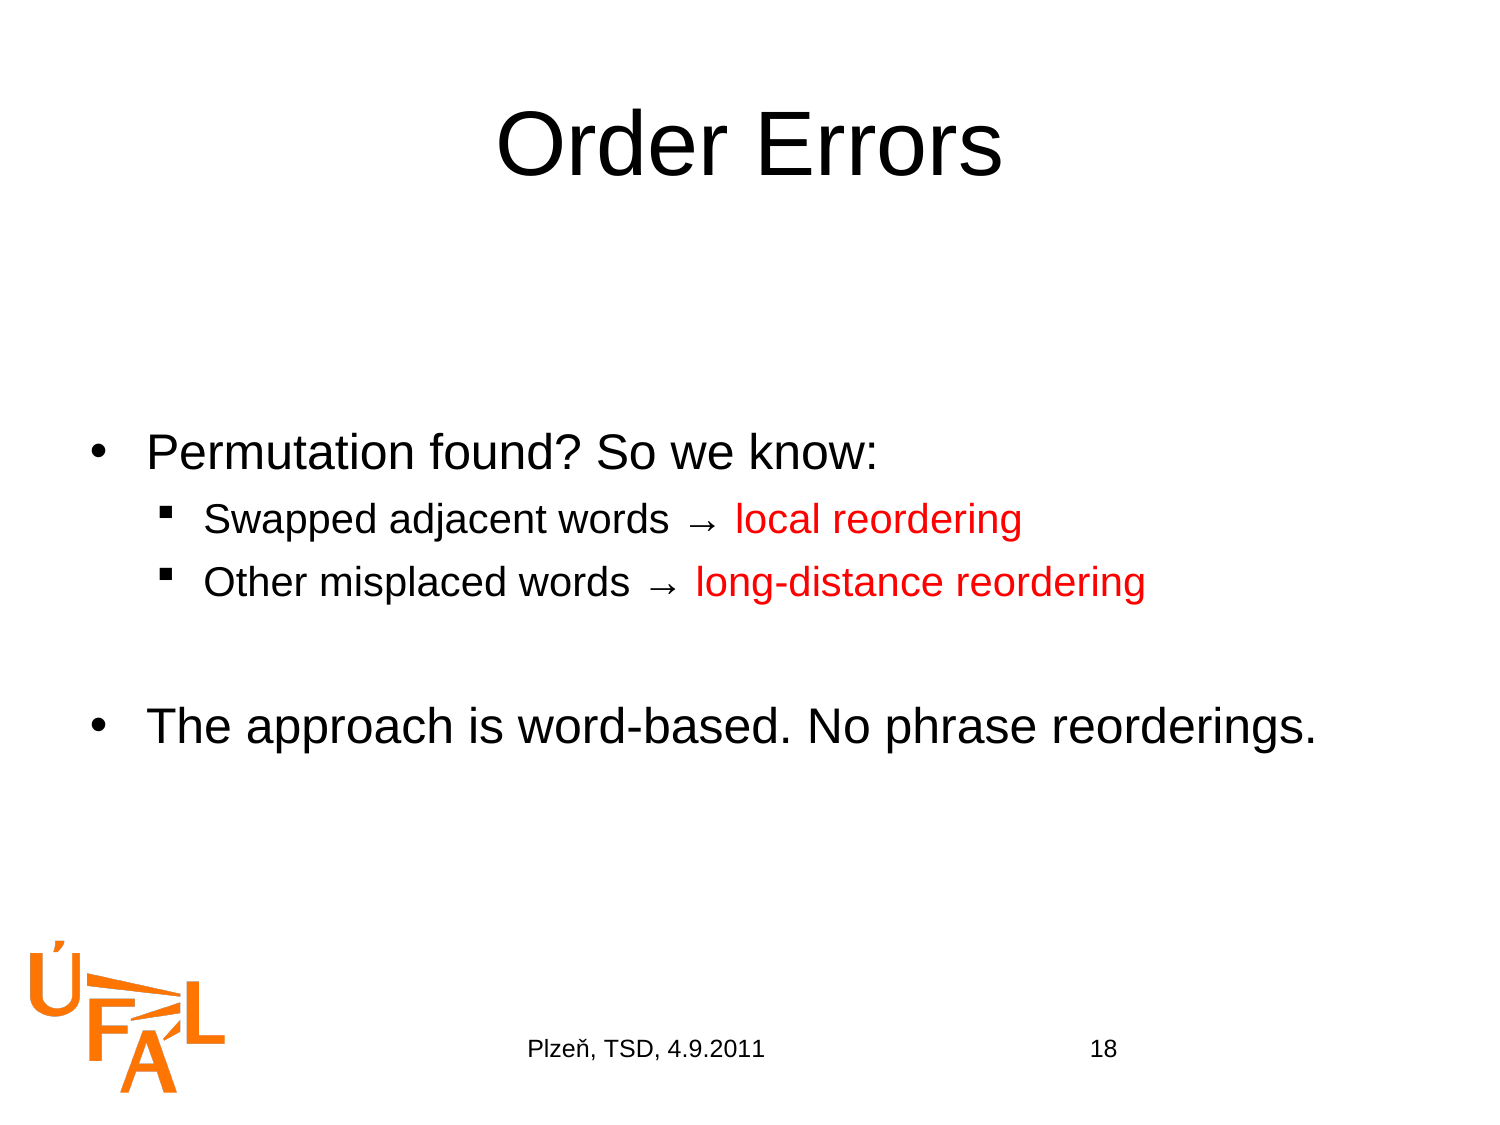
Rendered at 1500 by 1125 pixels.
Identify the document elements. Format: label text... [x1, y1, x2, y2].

picture [29, 940, 225, 1093]
title Order Errors [75, 14, 1426, 262]
list Permutation found? So we know: Swapped adjacent words → local reordering Other misplaced words → long-distance reordering The approach is word-based. No phrase reorderings. [75, 262, 1426, 988]
